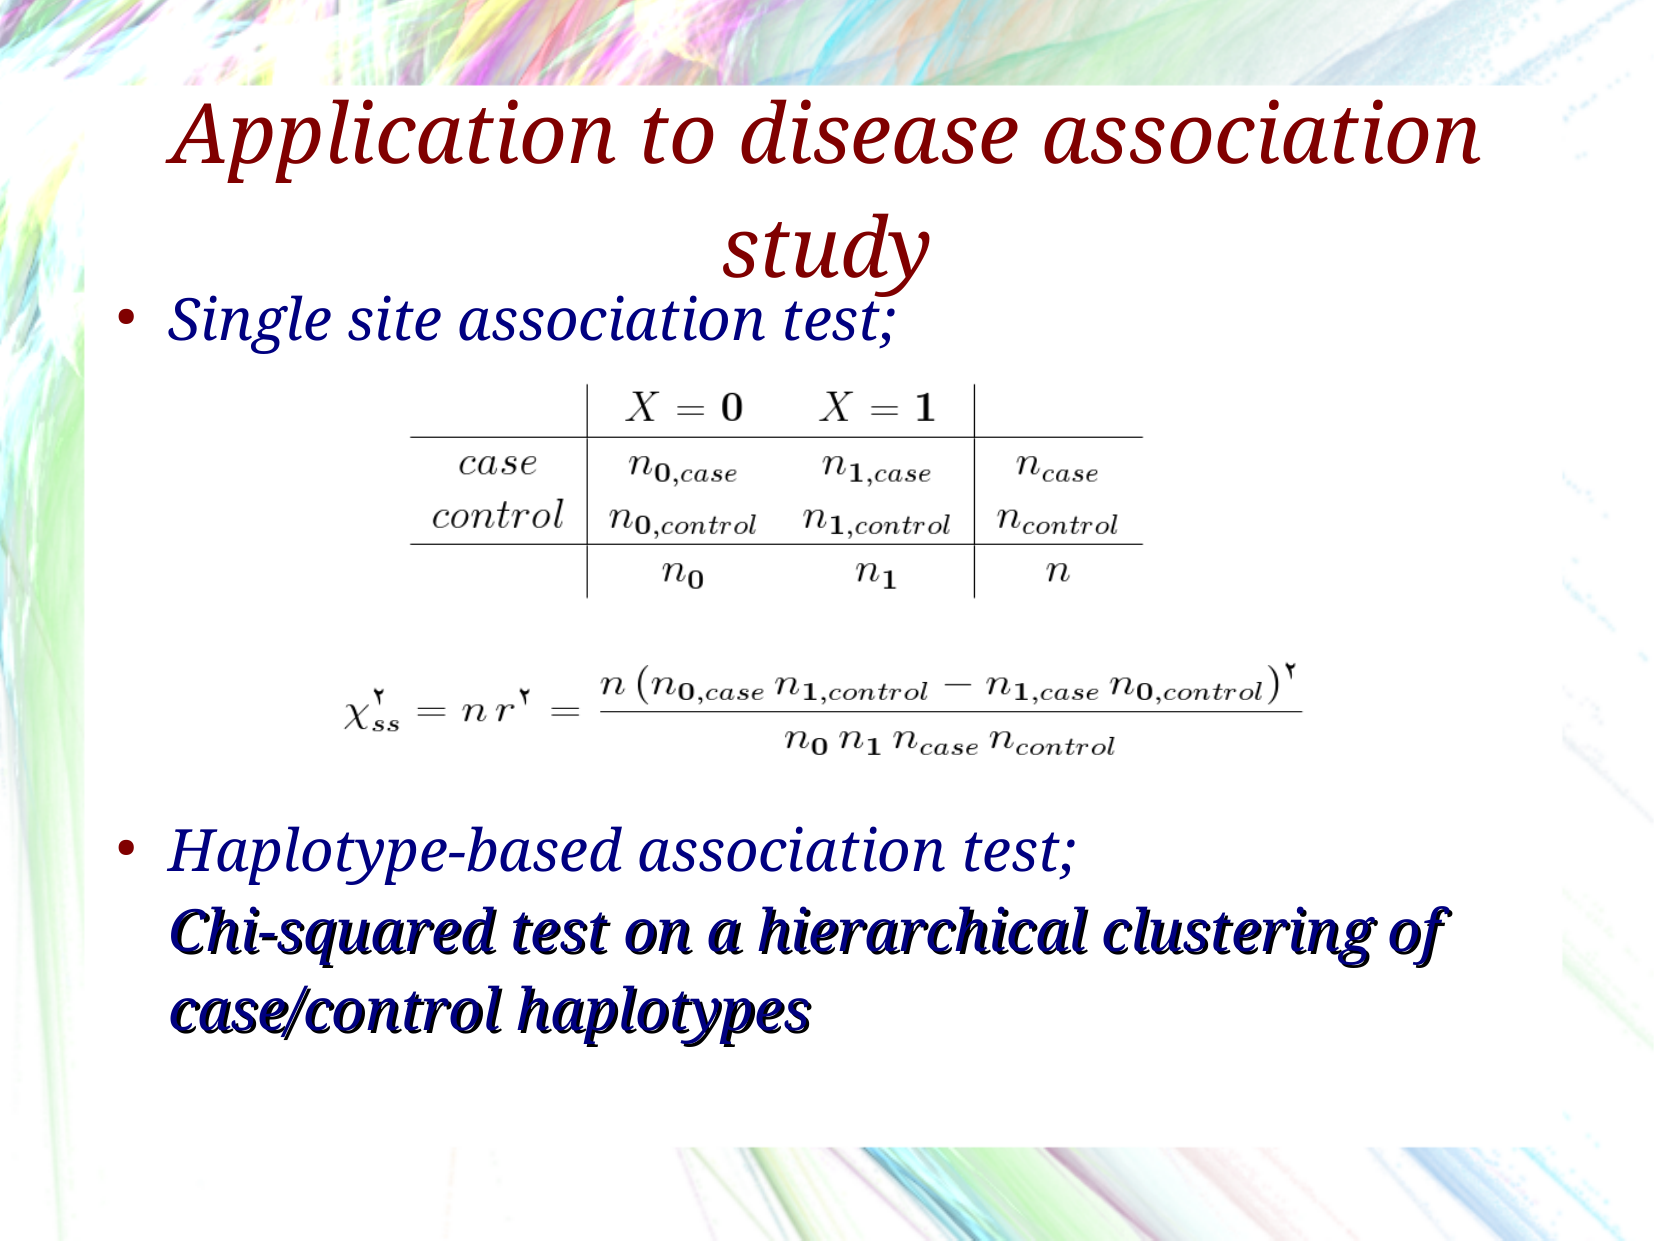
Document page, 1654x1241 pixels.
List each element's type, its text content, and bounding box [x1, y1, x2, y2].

title Application to disease association study [82, 92, 1571, 285]
list Single site association test; Haplotype-based association test; Chi-squared test on a hierarchical clustering of case/control haplotypes [98, 278, 1556, 1083]
picture [0, 0, 1654, 1241]
